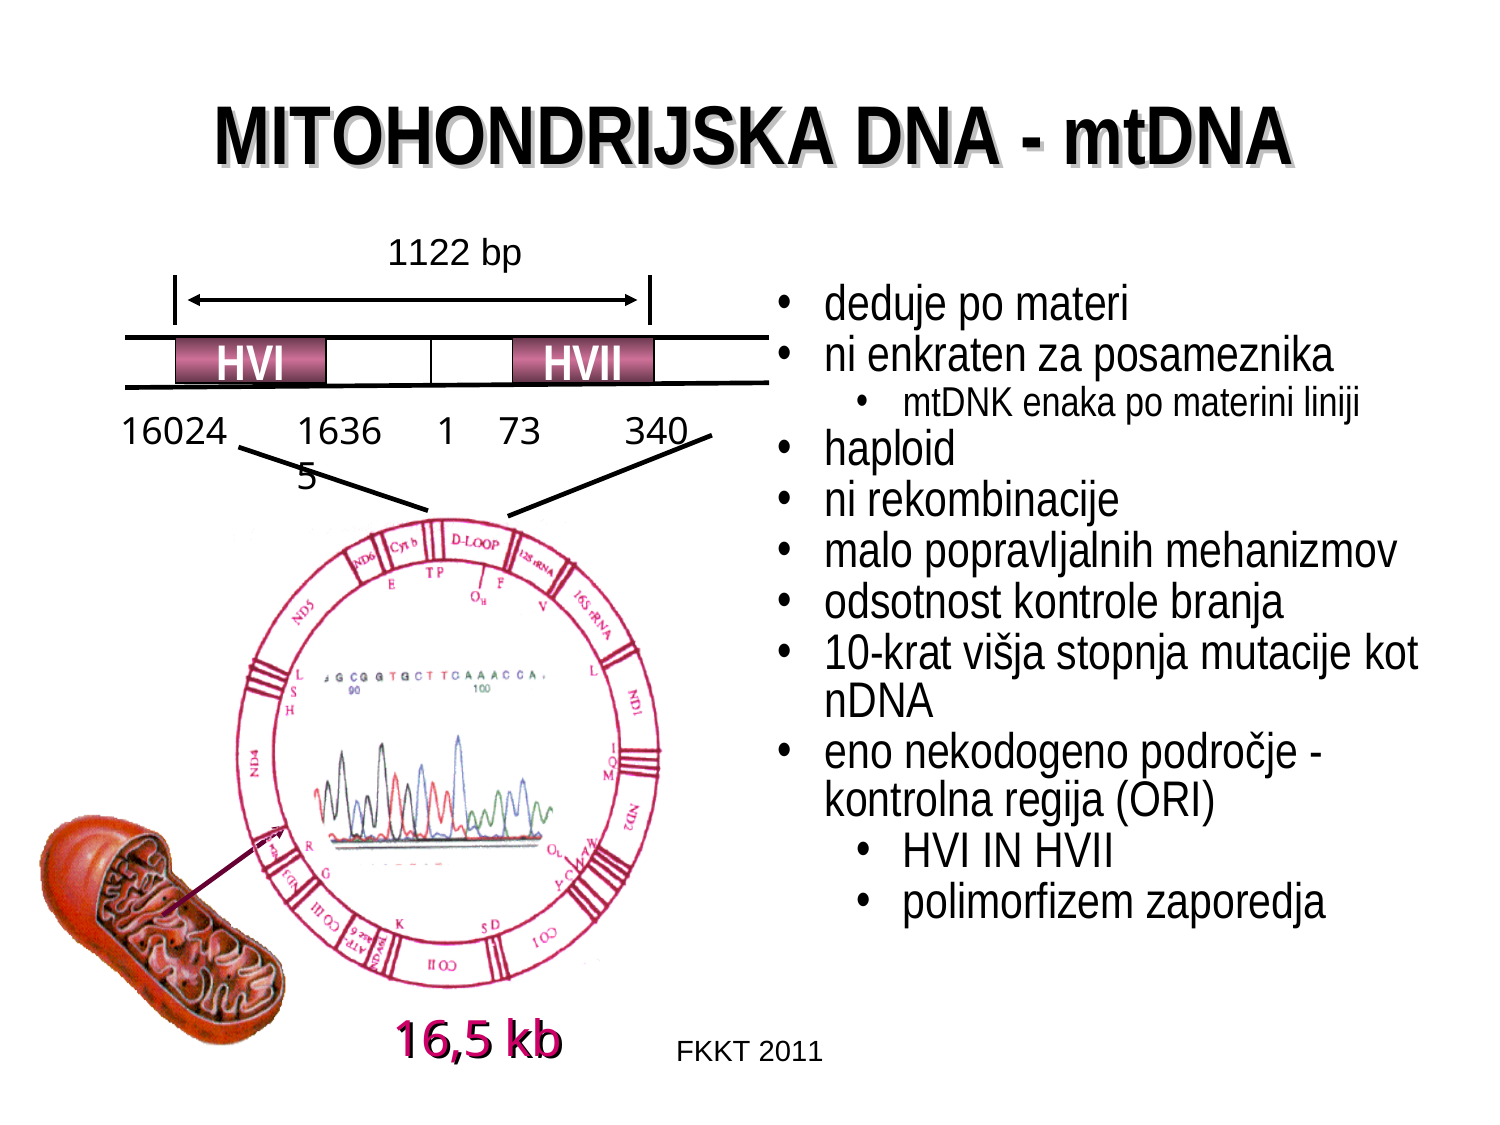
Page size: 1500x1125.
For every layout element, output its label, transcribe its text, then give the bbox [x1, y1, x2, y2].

title MITOHONDRIJSKA DNA - mtDNA [37, 37, 1471, 225]
text_box 16,5 kb [378, 998, 578, 1075]
list deduje po materi ni enkraten za posameznika mtDNK enaka po materini liniji haploid ni rekombinacije malo popravljalnih mehanizmov odsotnost kontrole branja 10-krat višja stopnja mutacije kot nDNA eno nekodogeno področje - kontrolna regija (ORI) HVI IN HVII polimorfizem zaporedja [762, 275, 1450, 1000]
text_box 1122 bp [372, 219, 538, 281]
text_box HVI [175, 337, 327, 383]
text_box HVII [512, 337, 655, 383]
text_box 16365 [281, 399, 407, 506]
text_box 16024 [105, 399, 243, 461]
text_box 340 [609, 399, 705, 461]
text_box FKKT 2011 [512, 1024, 988, 1103]
picture [37, 512, 680, 1050]
text_box 73 [483, 399, 557, 461]
text_box 1 [421, 399, 473, 461]
